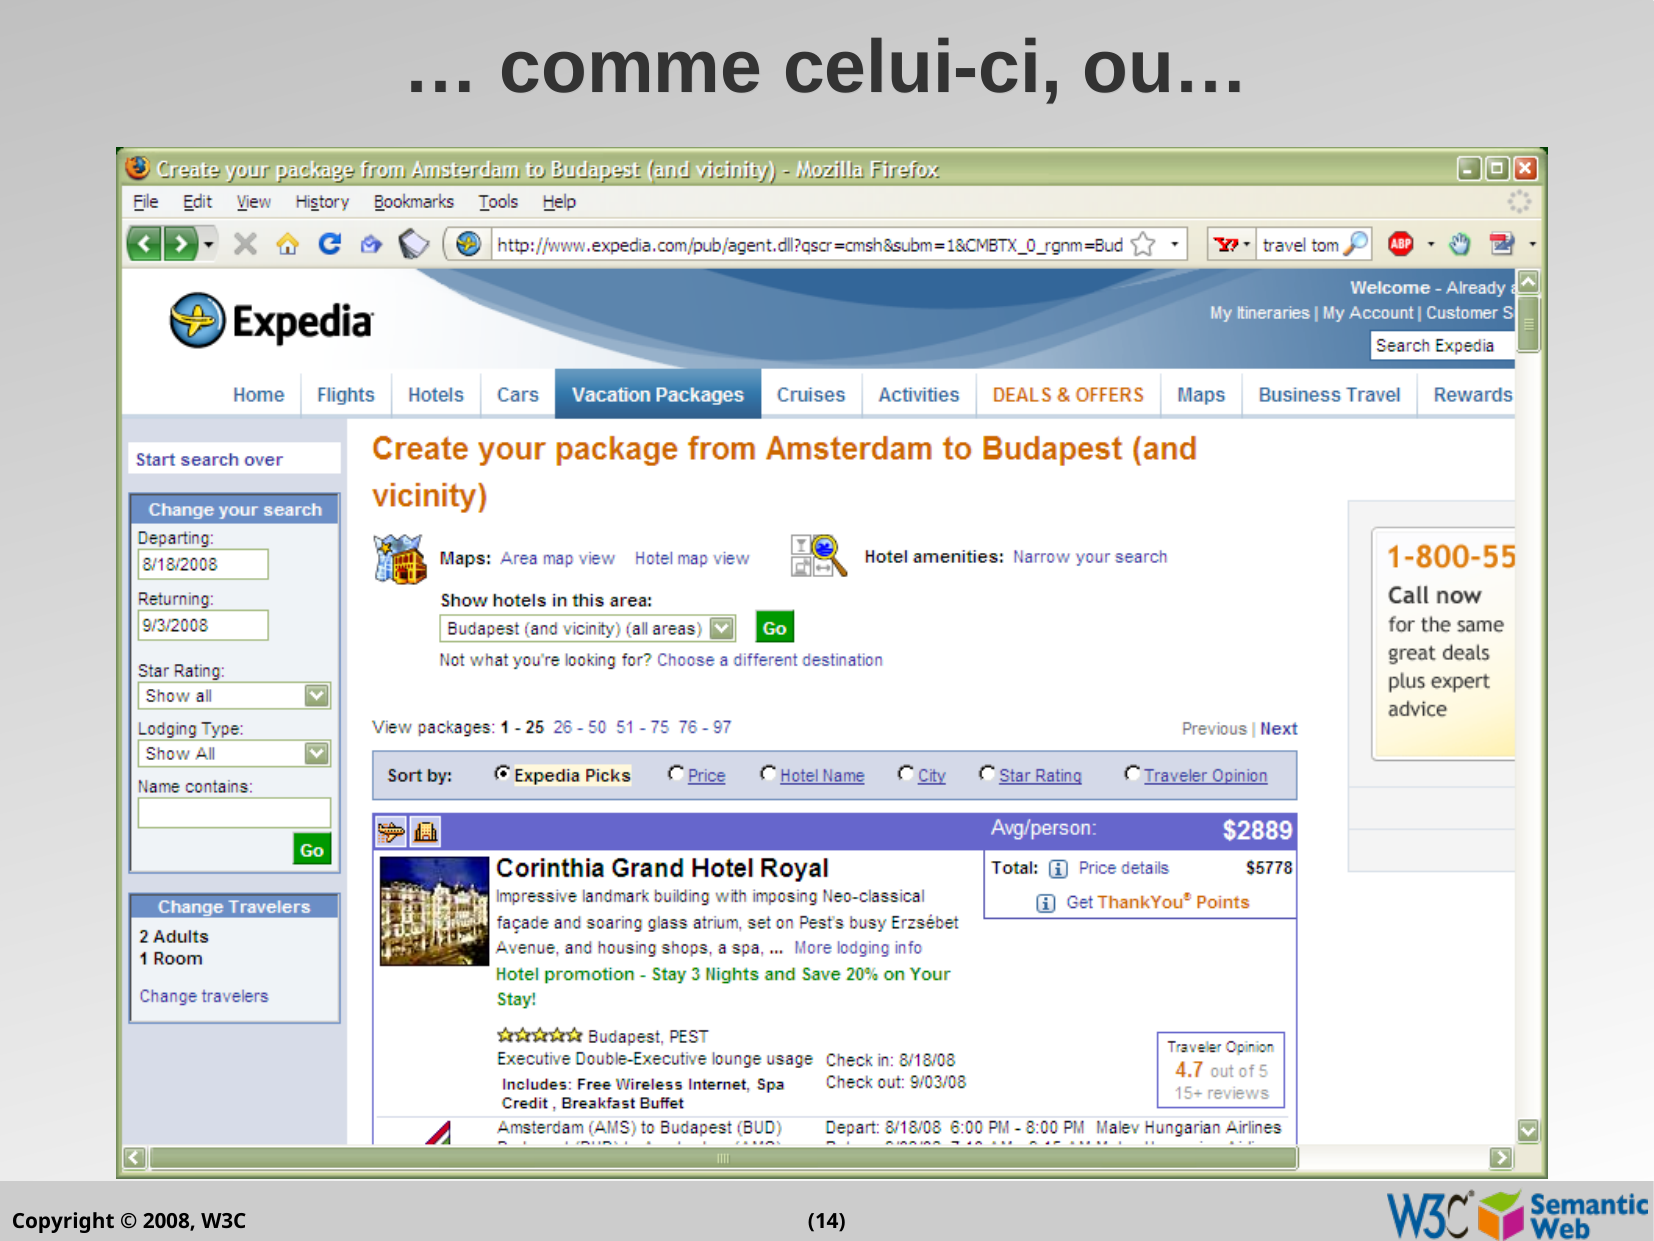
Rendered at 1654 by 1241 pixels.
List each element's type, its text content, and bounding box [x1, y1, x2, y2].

title … comme celui-ci, ou… [0, 5, 1654, 125]
picture [1387, 1187, 1648, 1241]
picture [116, 147, 1548, 1179]
